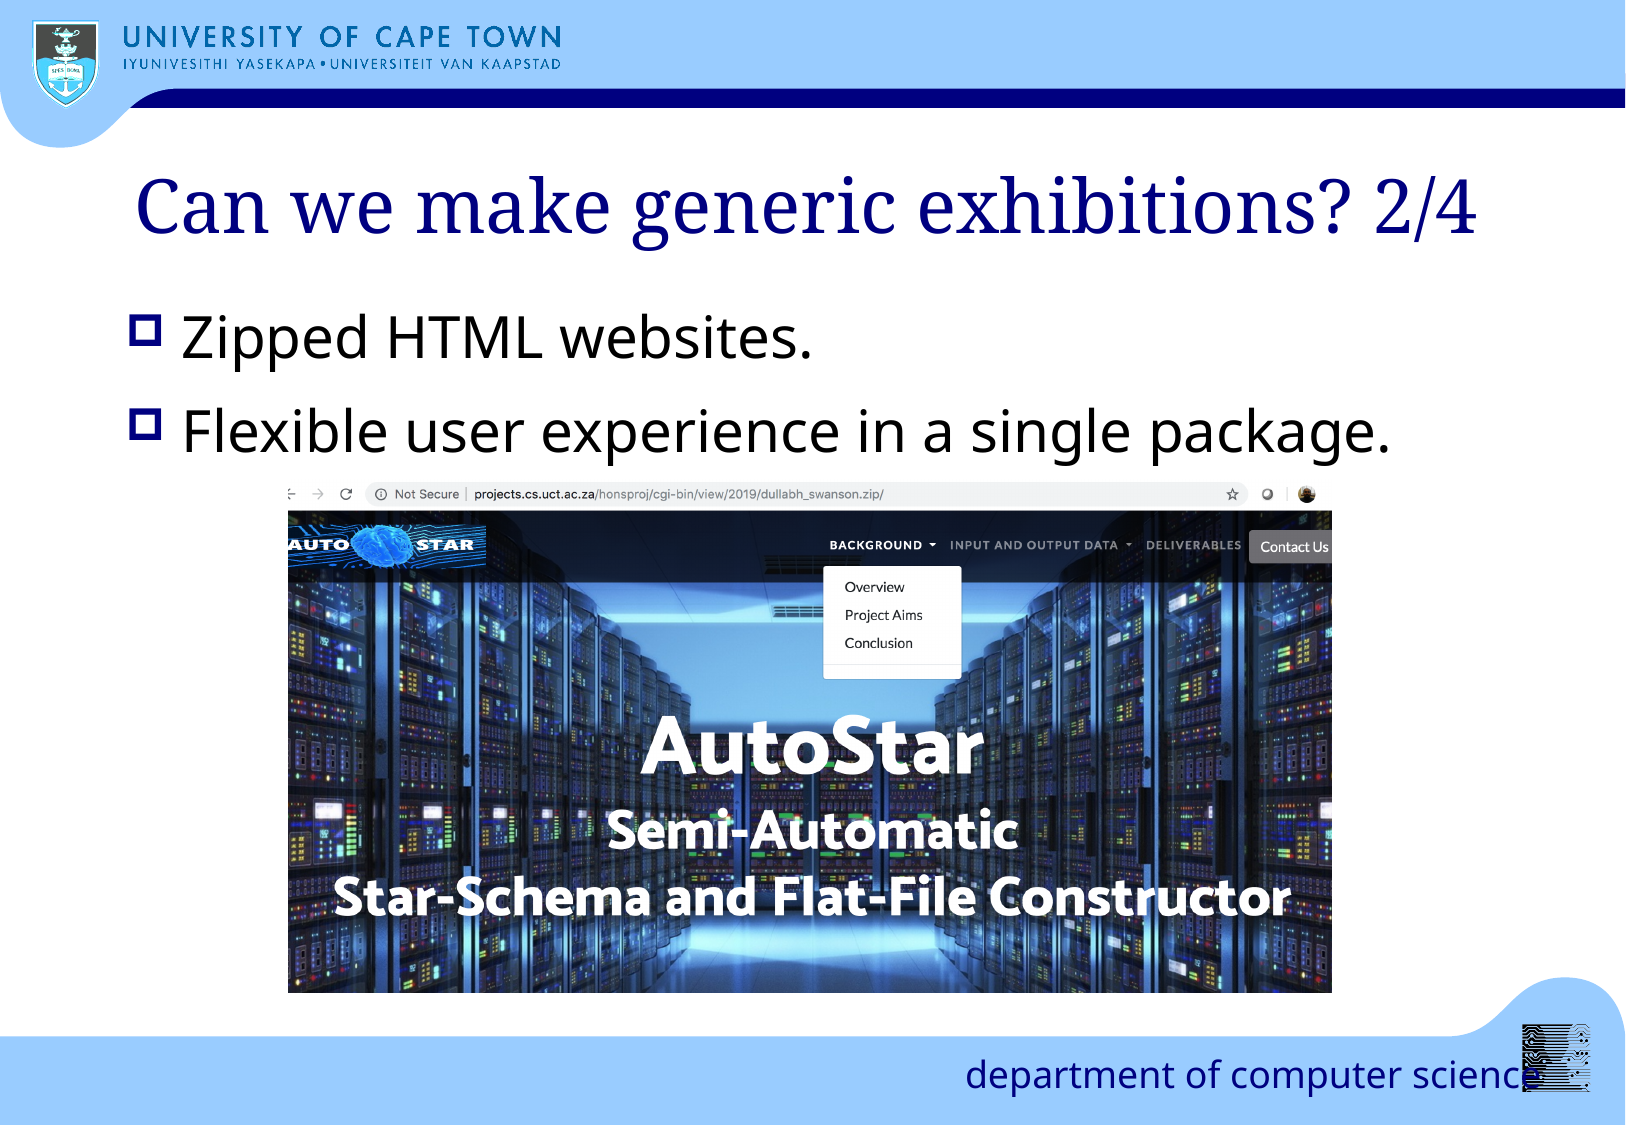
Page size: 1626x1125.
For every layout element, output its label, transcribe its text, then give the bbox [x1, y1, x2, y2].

list Zipped HTML websites. Flexible user experience in a single package. [125, 296, 1570, 949]
picture [1526, 1070, 1536, 1076]
picture [288, 479, 1332, 993]
picture [120, 23, 563, 71]
picture [1522, 1024, 1591, 1092]
title Can we make generic exhibitions? 2/4 [134, 140, 1571, 268]
